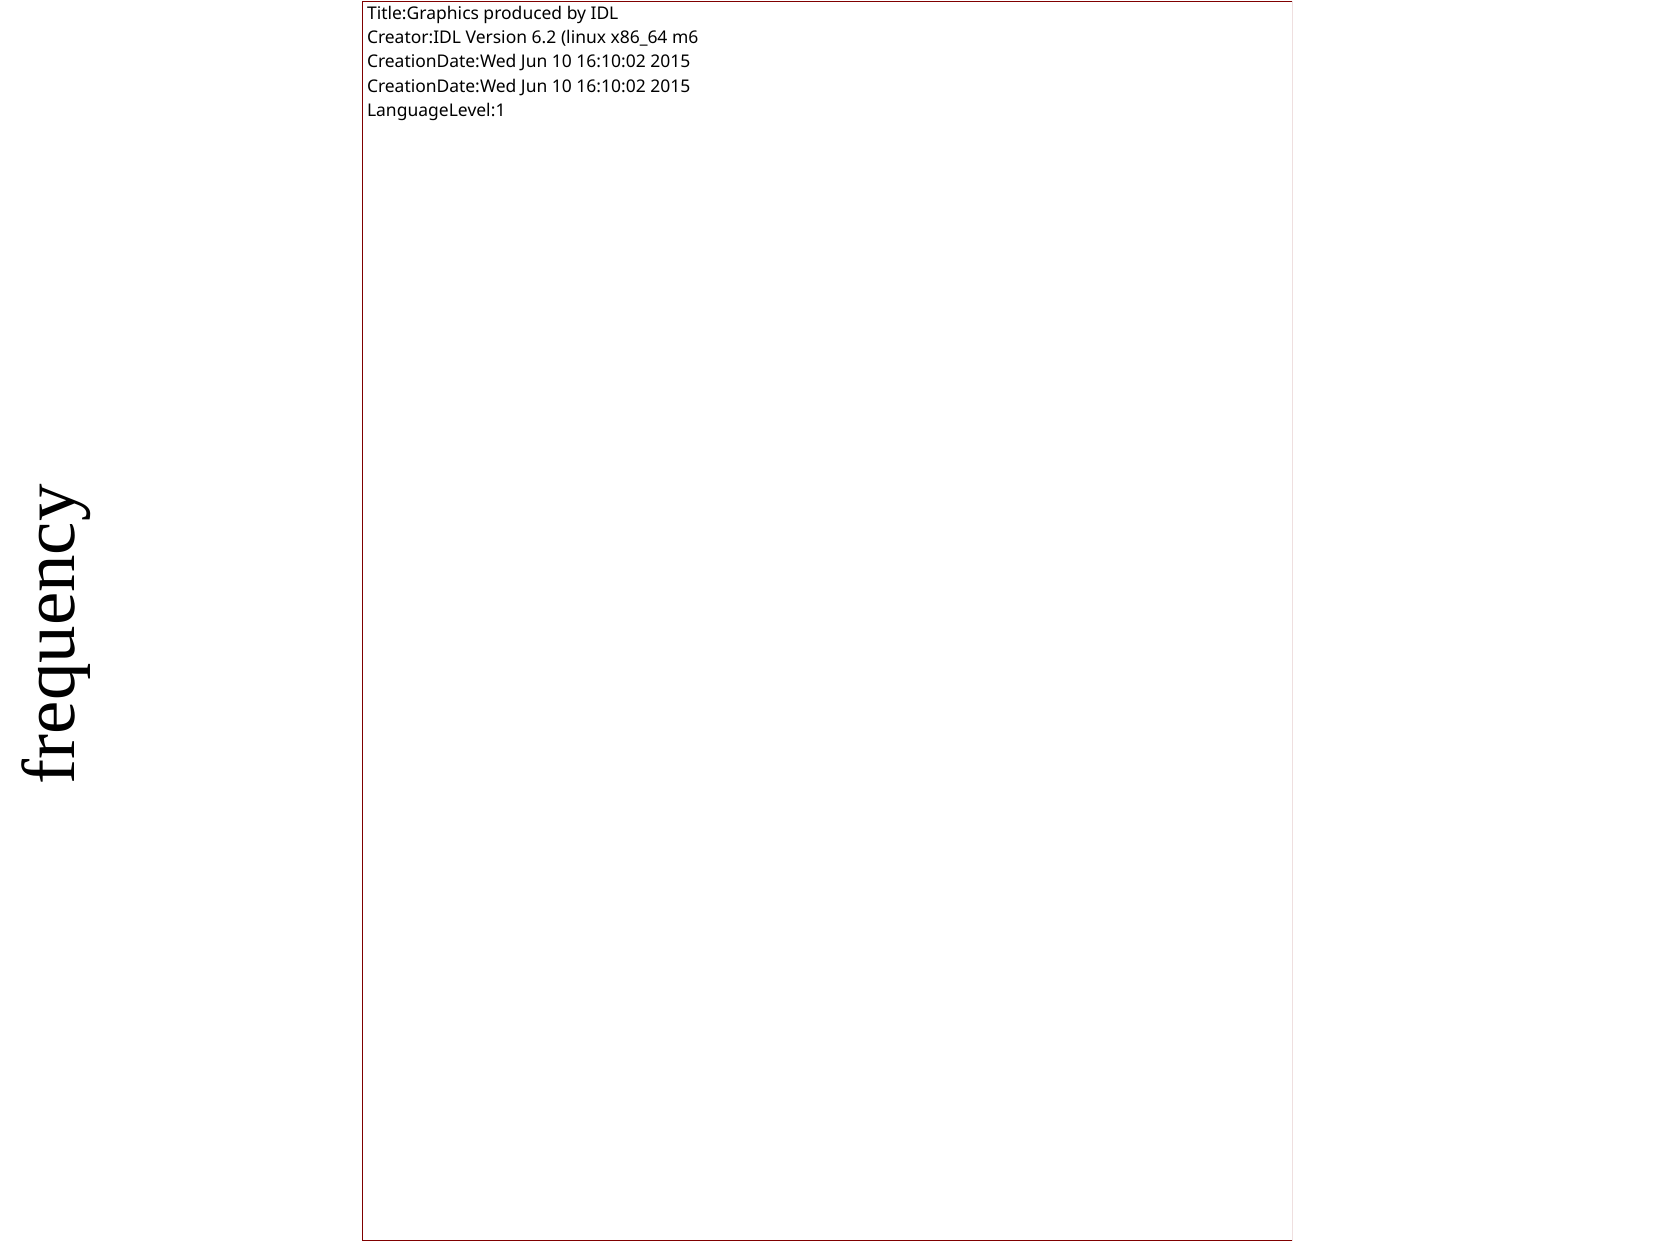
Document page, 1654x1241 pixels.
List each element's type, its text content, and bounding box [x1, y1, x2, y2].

text_box frequency [0, 441, 99, 799]
picture [361, 0, 1293, 1241]
